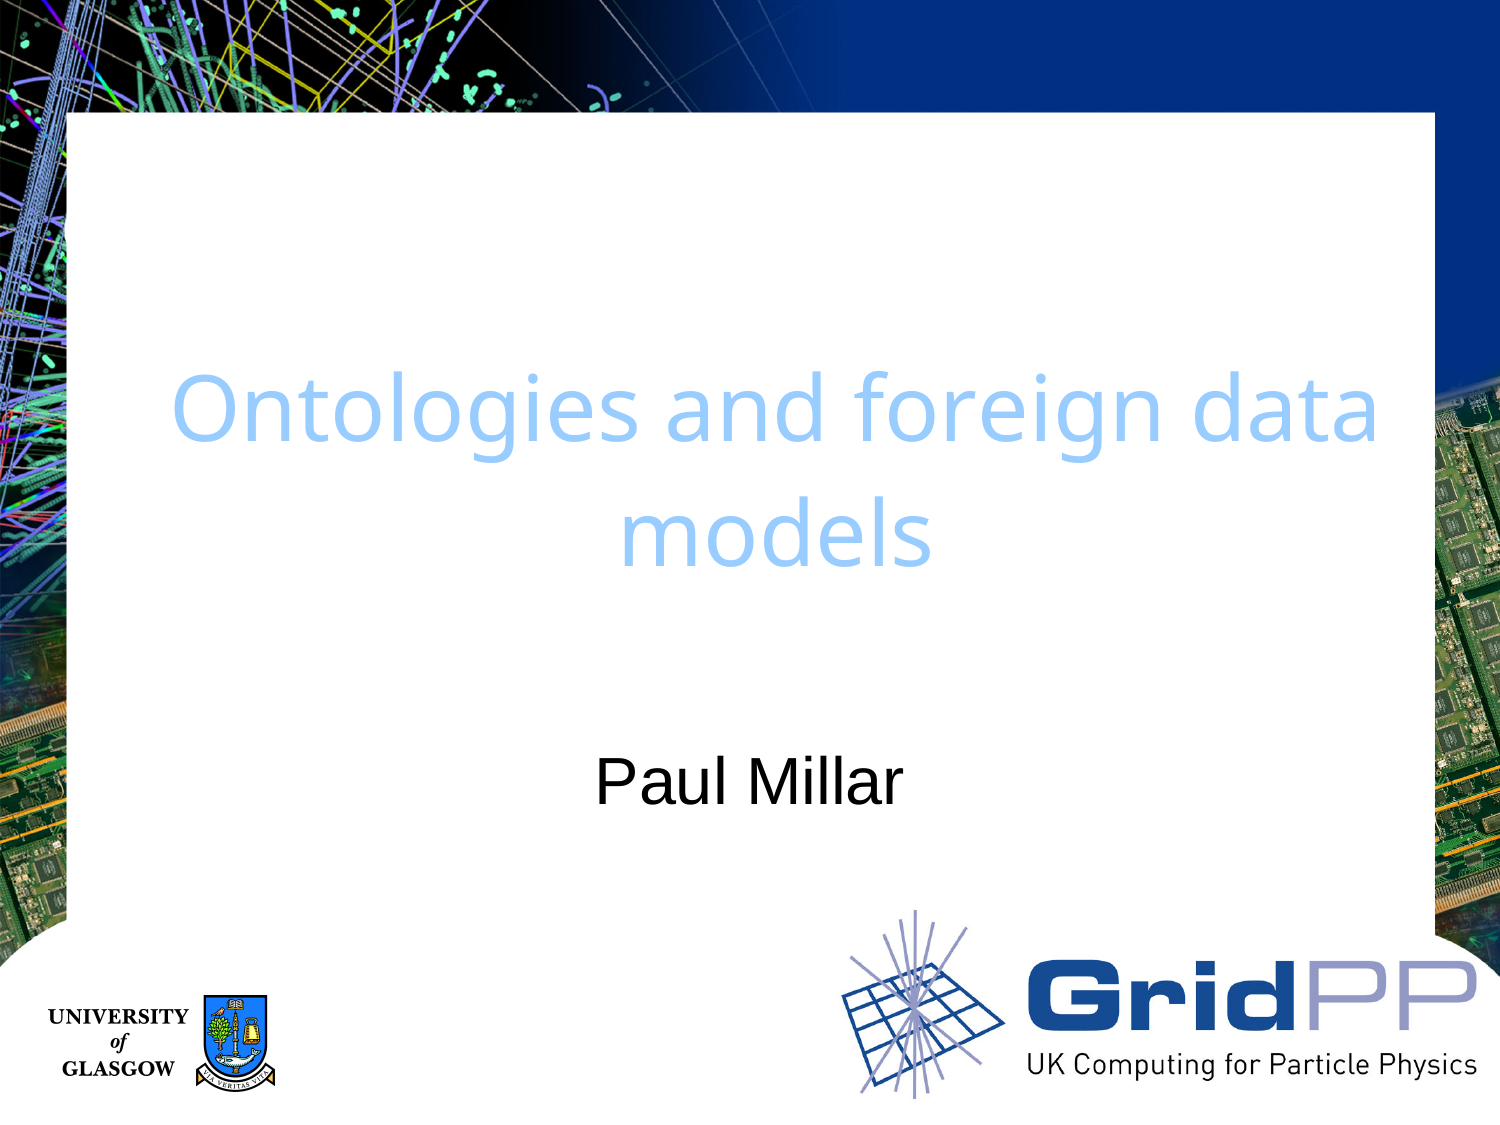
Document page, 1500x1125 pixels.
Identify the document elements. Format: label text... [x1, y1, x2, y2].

subtitle Paul Millar [225, 637, 1276, 926]
picture [0, 0, 1500, 1125]
title Ontologies and foreign data models [139, 362, 1415, 576]
